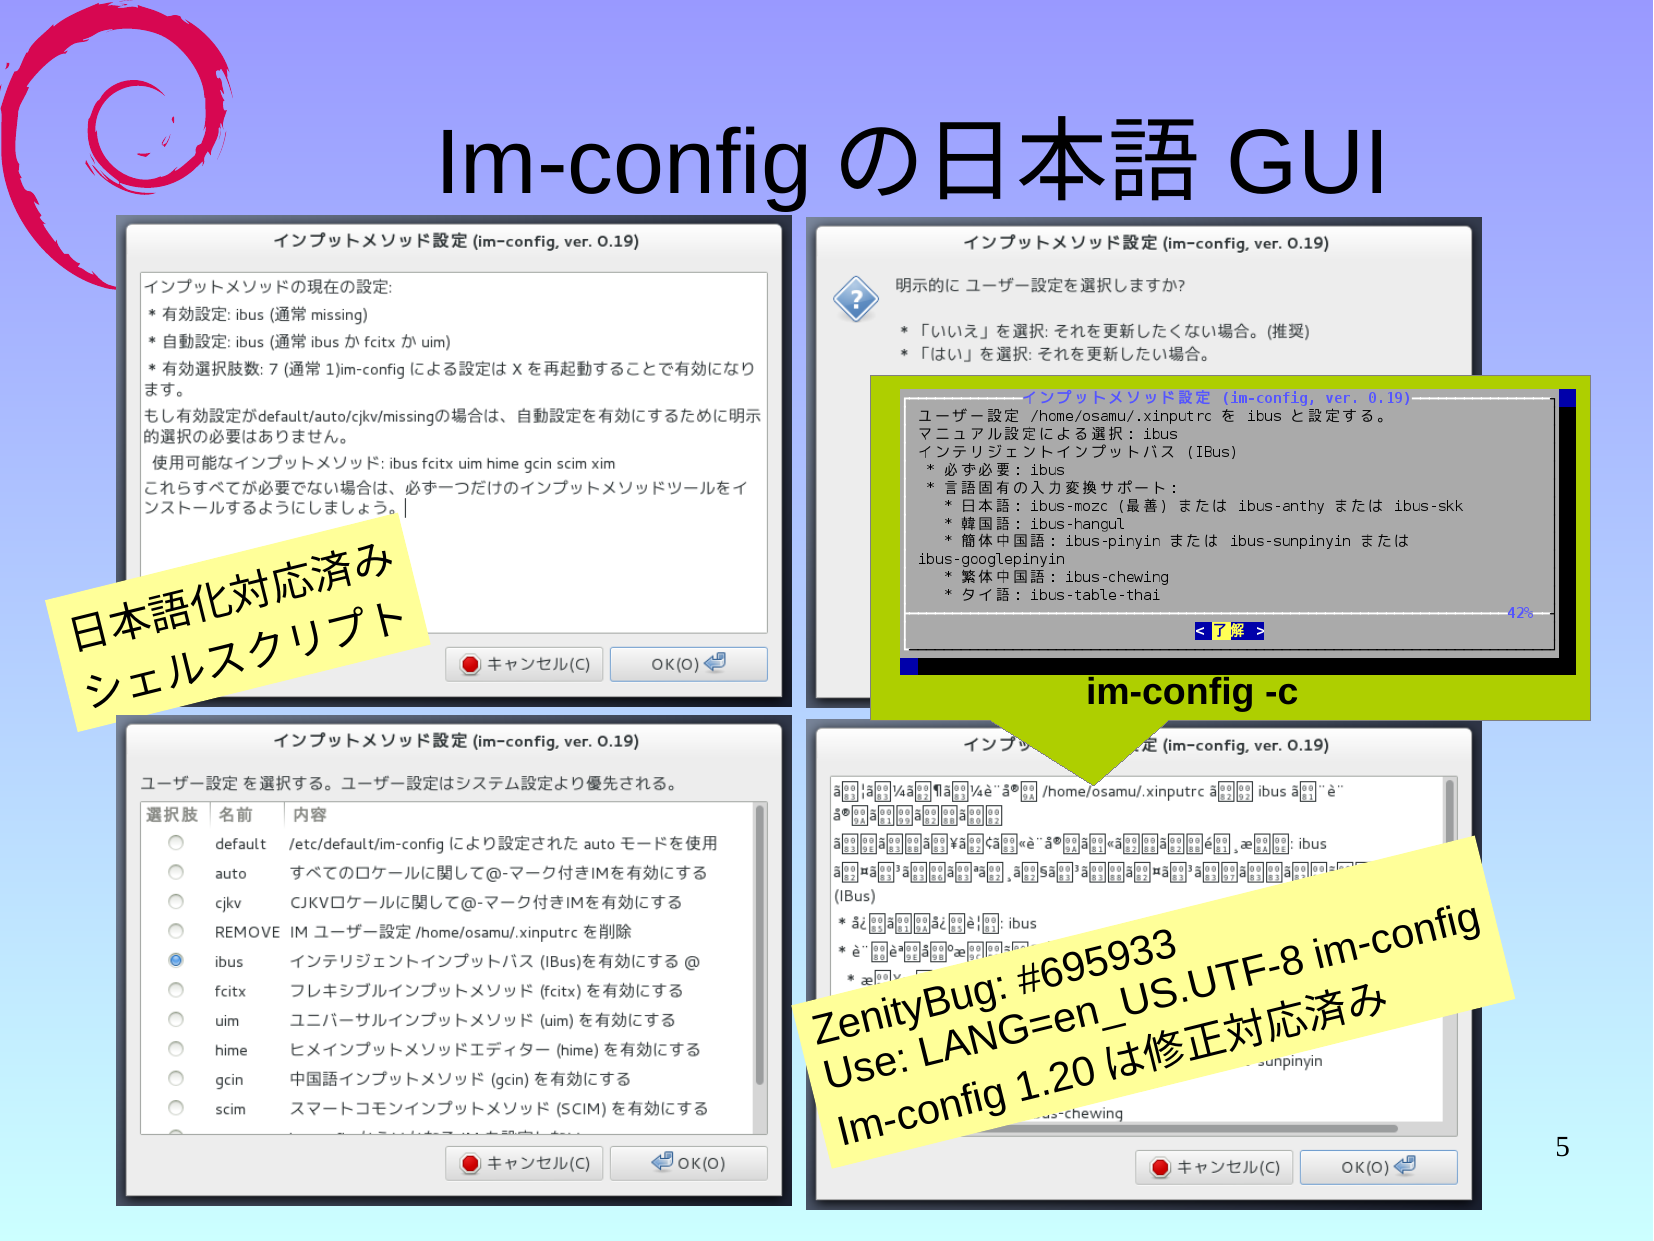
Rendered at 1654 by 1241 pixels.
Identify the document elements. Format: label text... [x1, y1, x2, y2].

picture [900, 389, 1576, 676]
text_box [870, 375, 1591, 786]
picture [806, 719, 1482, 1001]
title Im-configの日本語GUI [255, 49, 1571, 257]
picture [806, 217, 1482, 708]
picture [116, 215, 792, 707]
text_box im-config -c [1035, 663, 1351, 721]
text_box ZenityBug: #695933 Use: LANG=en_US.UTF-8 im-config Im-config 1.20は修正対応済み [791, 835, 1514, 1163]
picture [116, 715, 792, 1206]
picture [806, 1008, 1482, 1211]
text_box 日本語化対応済み シェルスクリプト [45, 512, 427, 721]
